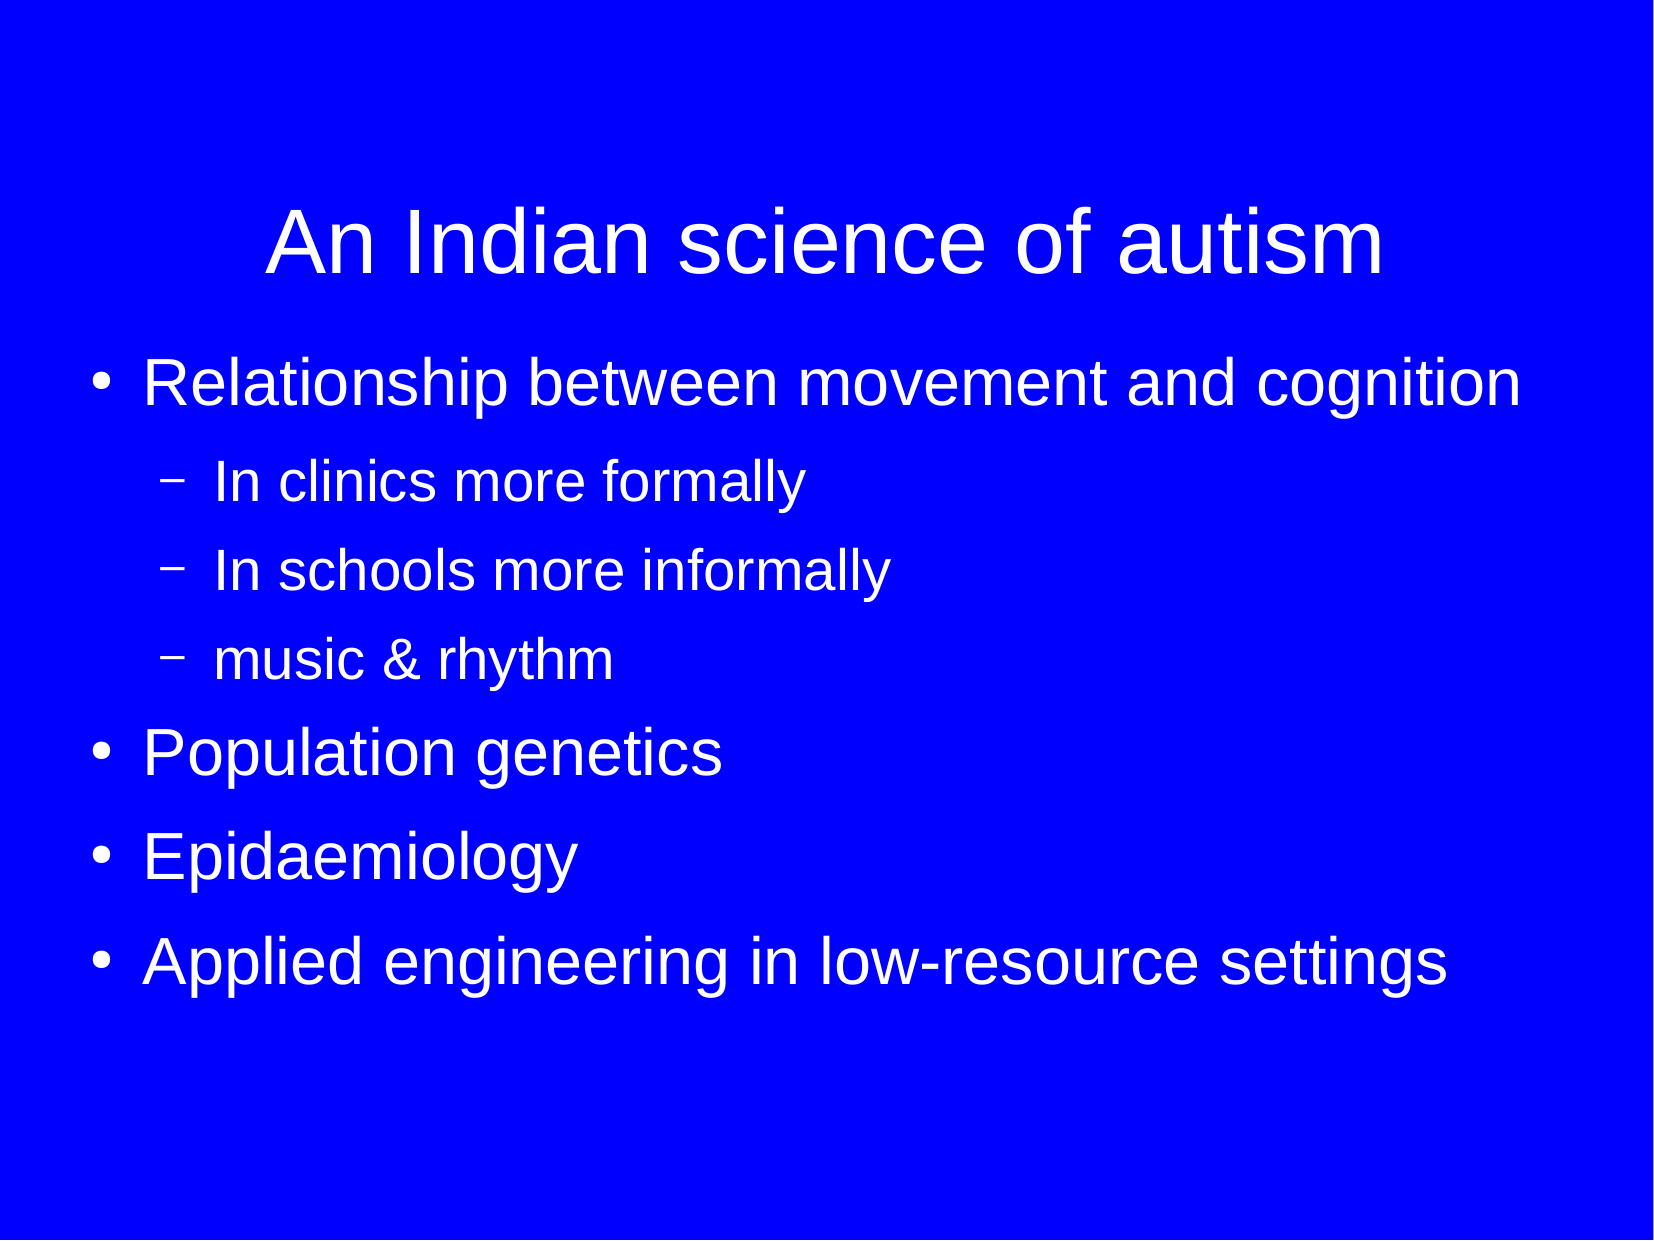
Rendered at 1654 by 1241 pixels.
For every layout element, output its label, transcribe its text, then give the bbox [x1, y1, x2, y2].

title An Indian science of autism [82, 137, 1571, 346]
list Relationship between movement and cognition In clinics more formally In schools more informally music & rhythm Population genetics Epidaemiology Applied engineering in low-resource settings [71, 345, 1561, 1186]
